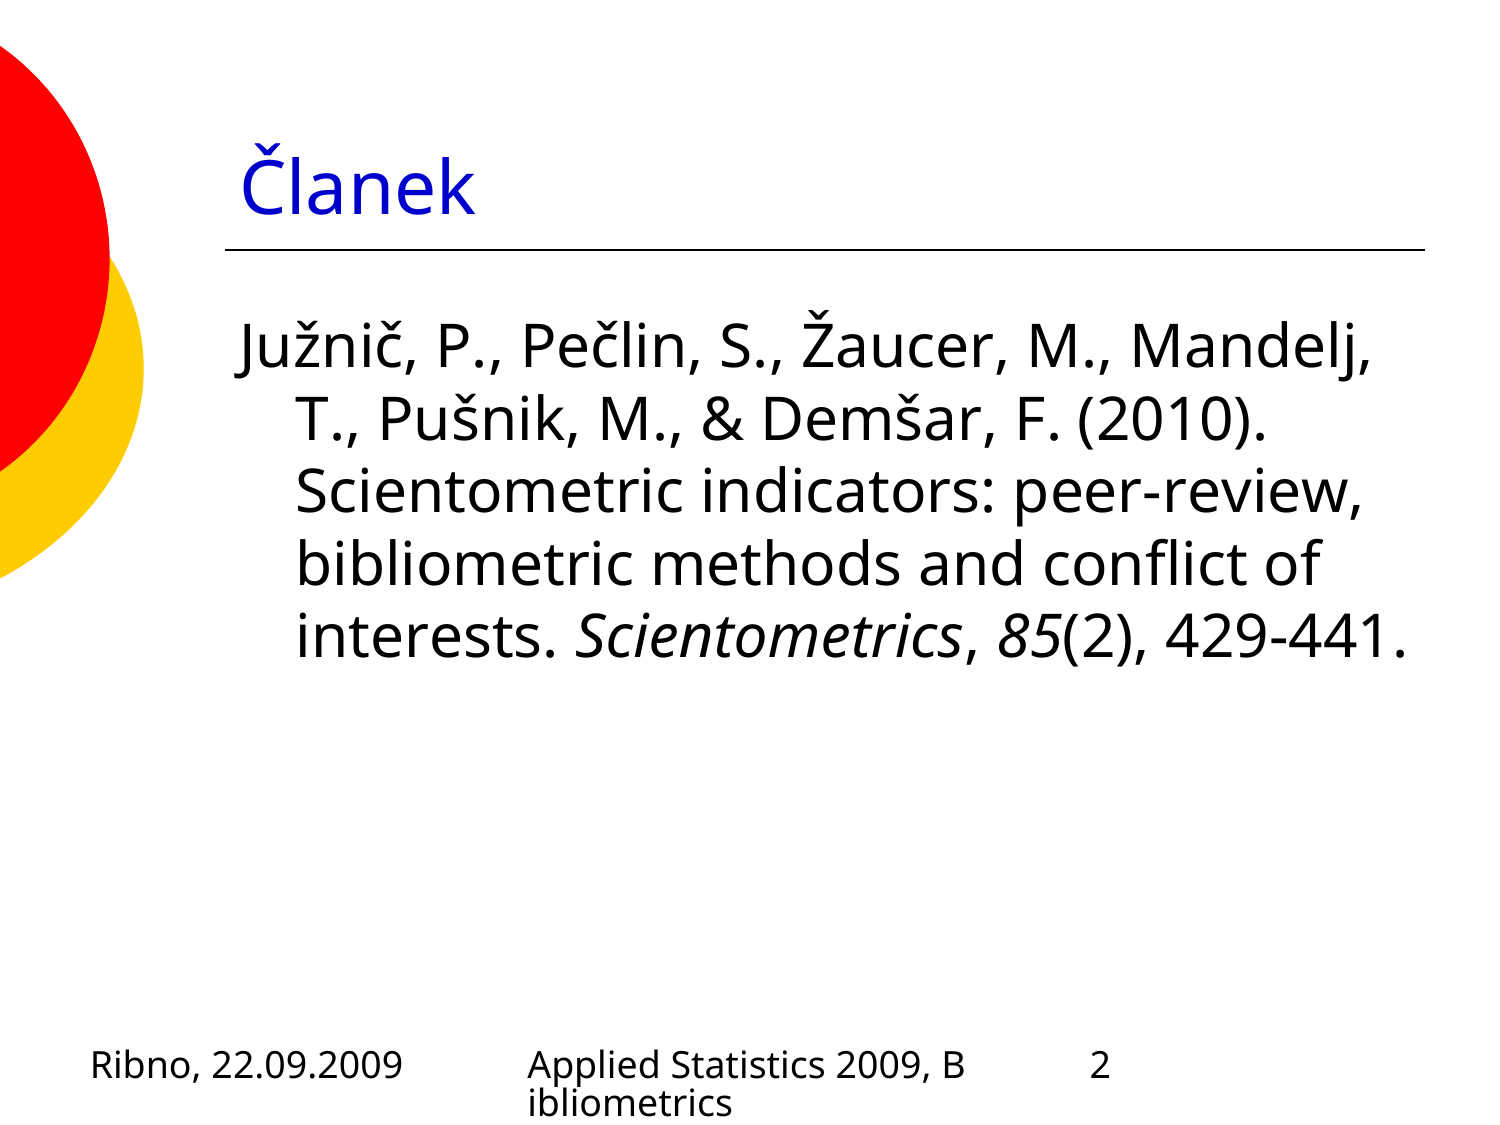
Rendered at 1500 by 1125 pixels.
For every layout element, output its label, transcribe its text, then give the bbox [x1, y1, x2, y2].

title Članek [224, 49, 1425, 237]
list Južnič, P., Pečlin, S., Žaucer, M., Mandelj, T., Pušnik, M., & Demšar, F. (2010). Scientometric indicators: peer-review, bibliometric methods and conflict of interests. Scientometrics, 85(2), 429-441. [224, 299, 1425, 975]
